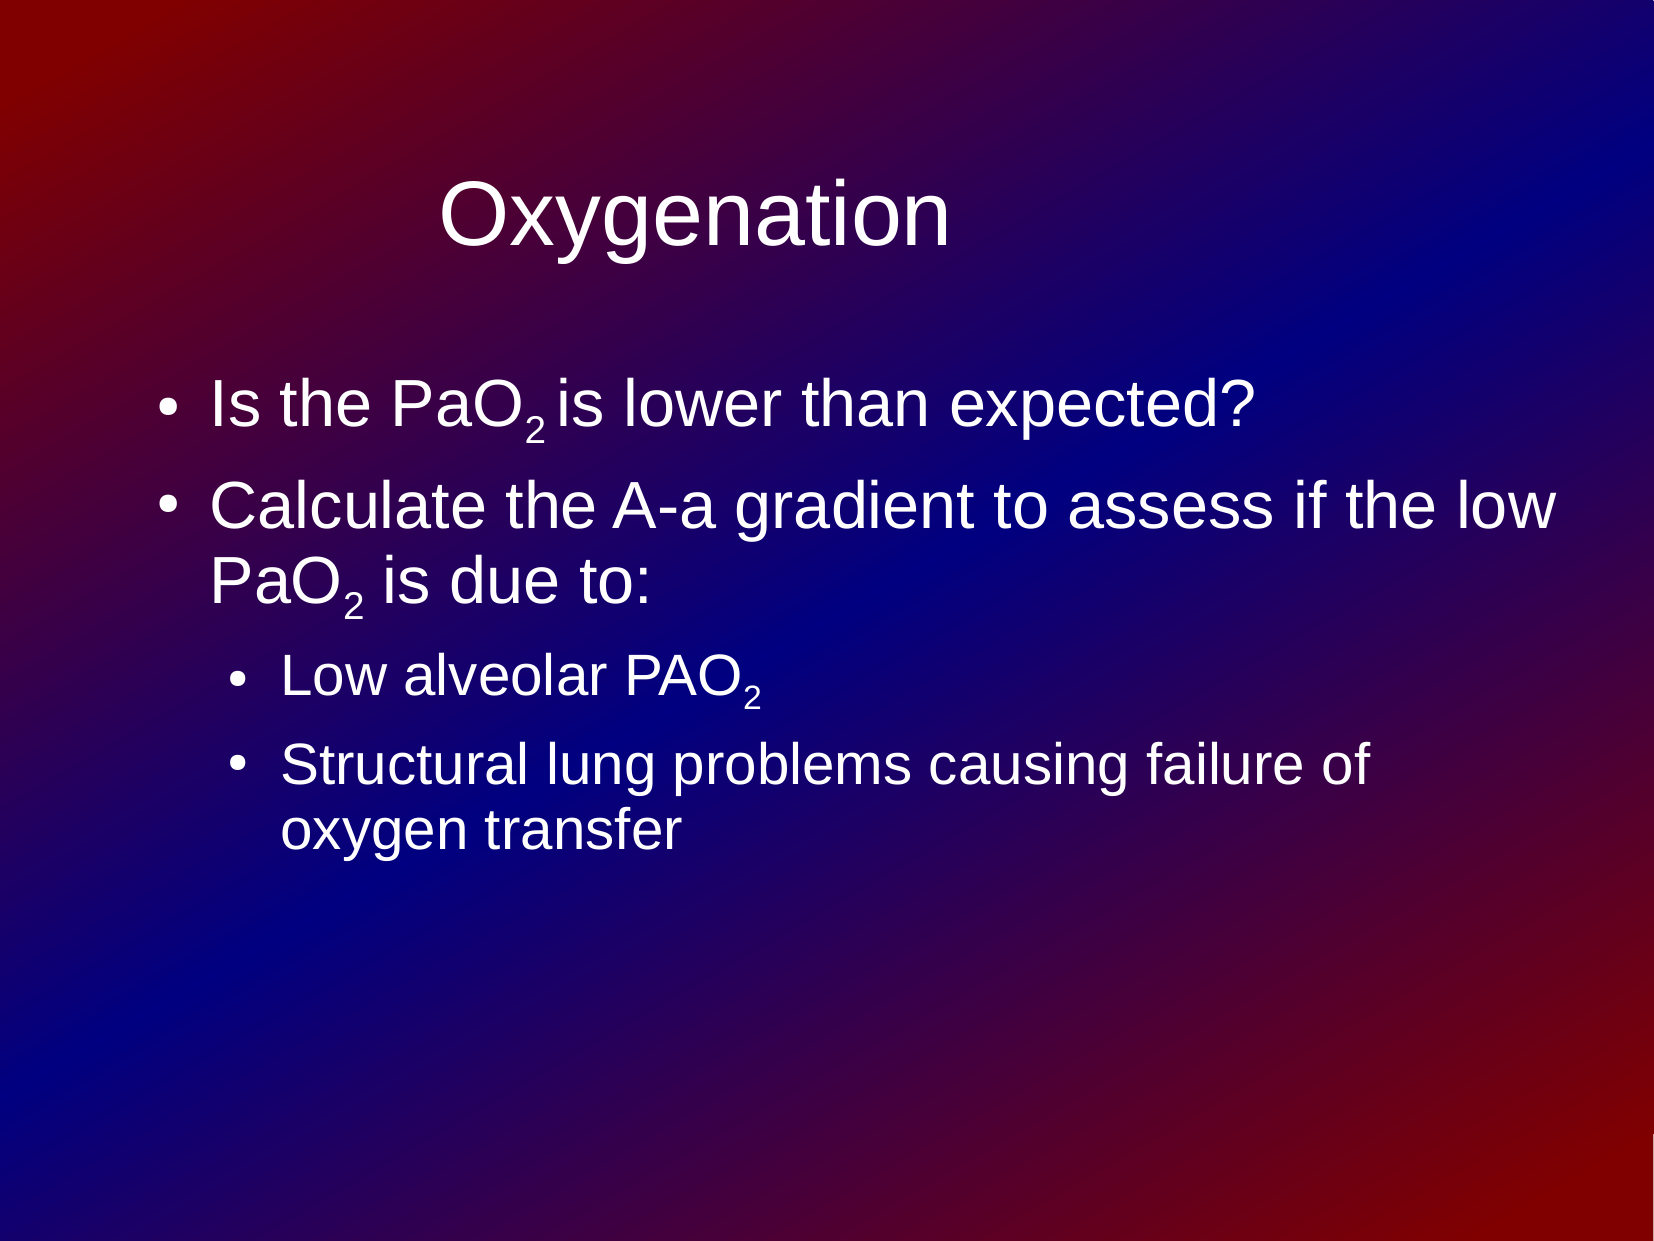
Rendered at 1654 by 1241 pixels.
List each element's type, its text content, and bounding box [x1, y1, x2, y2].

title Oxygenation [124, 110, 1268, 317]
list Is the PaO2 is lower than expected? Calculate the A-a gradient to assess if the low PaO2 is due to: Low alveolar PAO2 Structural lung problems causing failure of oxygen transfer [123, 358, 1585, 1103]
